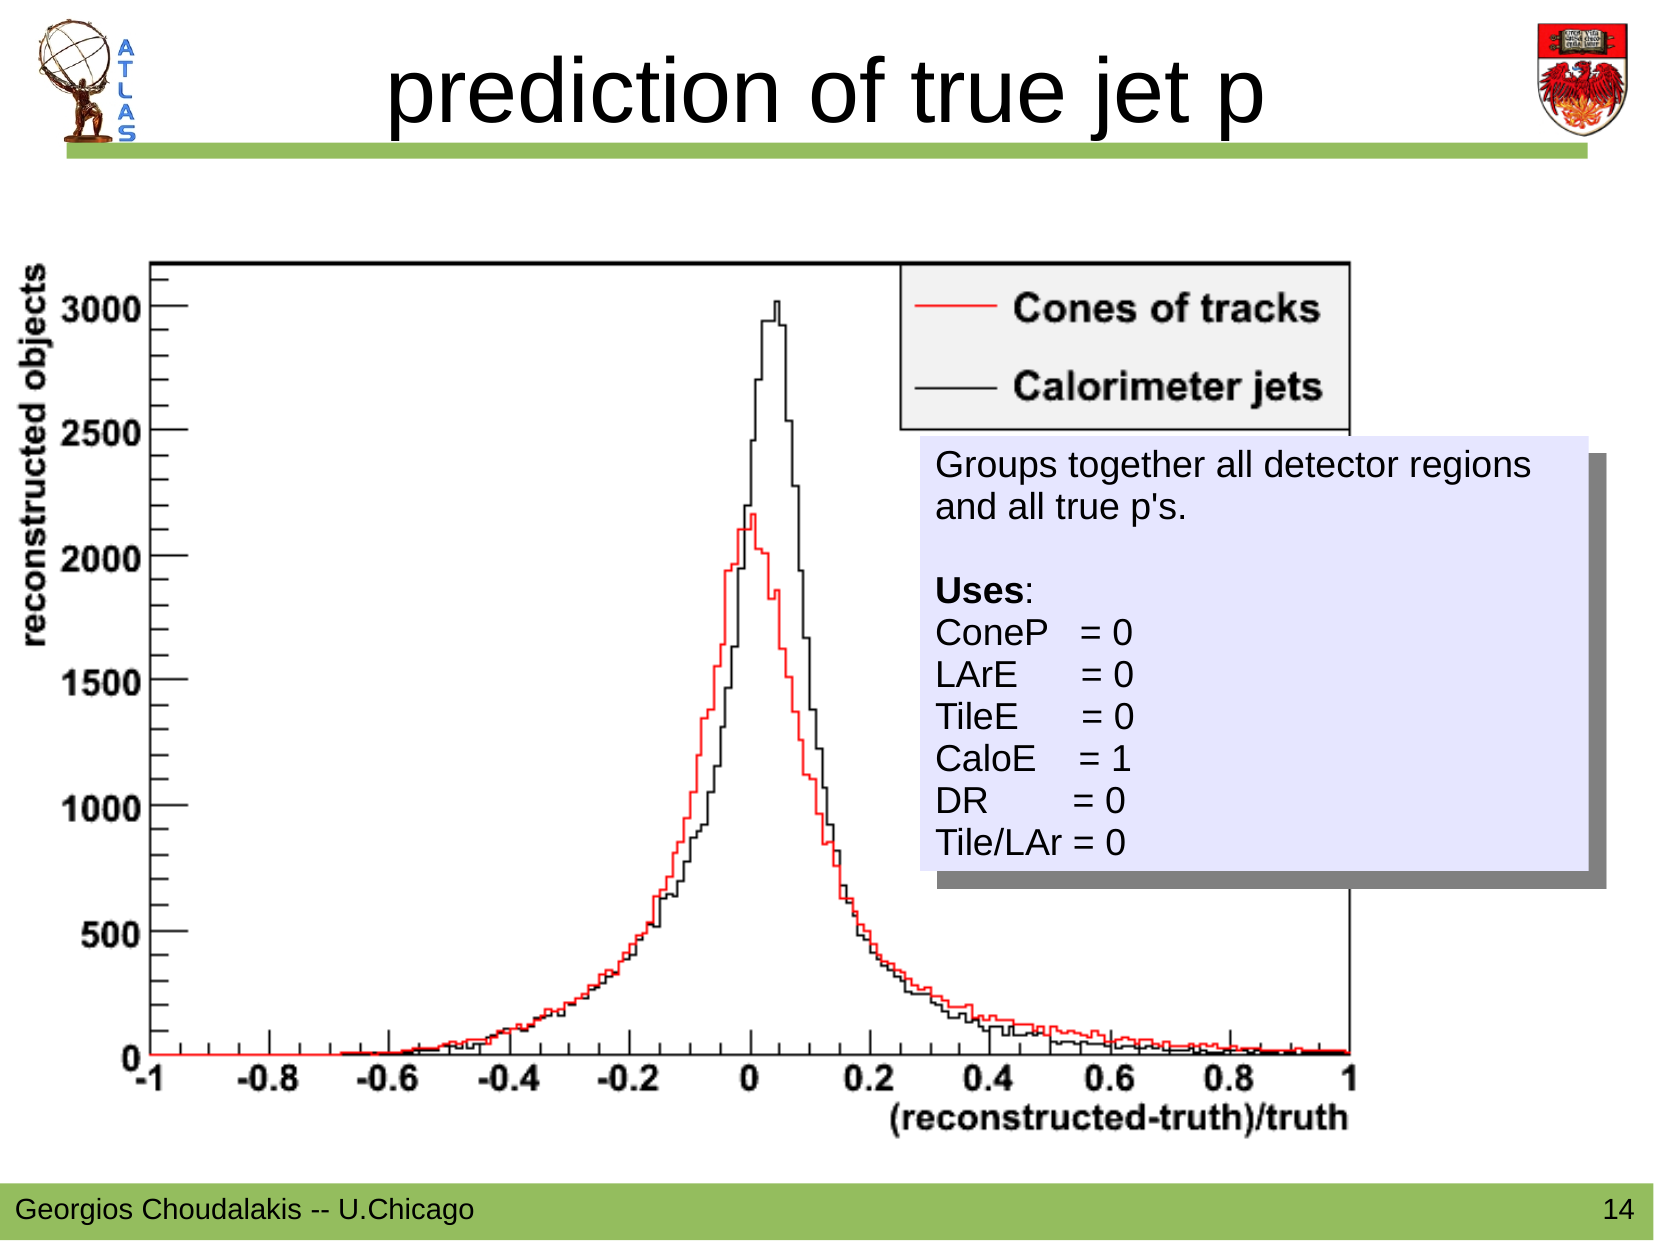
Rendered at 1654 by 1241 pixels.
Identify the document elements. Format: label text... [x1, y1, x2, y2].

text_box Groups together all detector regions and all true p's. Uses: ConeP = 0 LArE = 0 TileE = 0 CaloE = 1 DR = 0 Tile/LAr = 0 [920, 436, 1589, 871]
picture [1537, 23, 1629, 137]
picture [0, 188, 1501, 1152]
title prediction of true jet p [82, 26, 1571, 154]
picture [2, 8, 172, 155]
